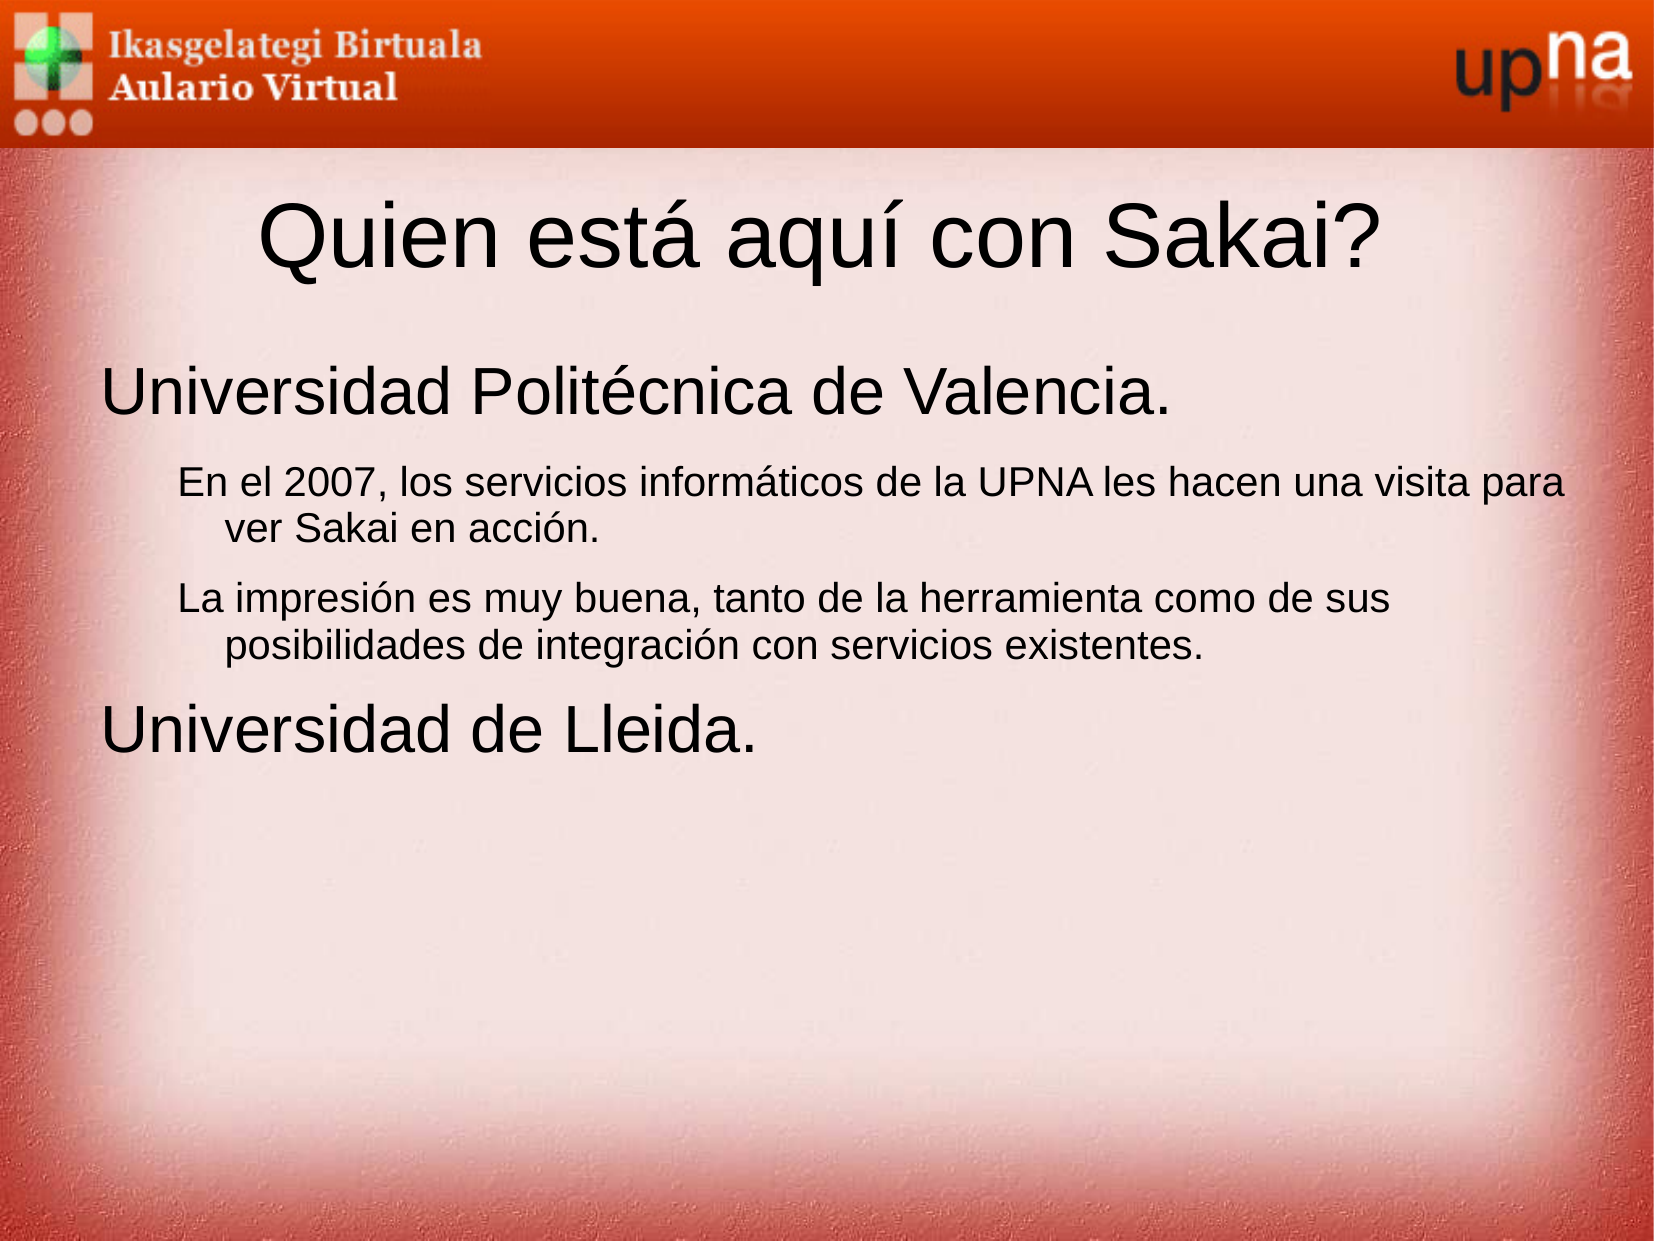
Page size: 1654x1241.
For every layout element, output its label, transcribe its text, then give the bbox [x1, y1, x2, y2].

list Universidad Politécnica de Valencia. En el 2007, los servicios informáticos de la UPNA les hacen una visita para ver Sakai en acción. La impresión es muy buena, tanto de la herramienta como de sus posibilidades de integración con servicios existentes. Universidad de Lleida. [82, 354, 1571, 1095]
title Quien está aquí con Sakai? [76, 147, 1565, 325]
picture [0, 0, 1654, 1241]
